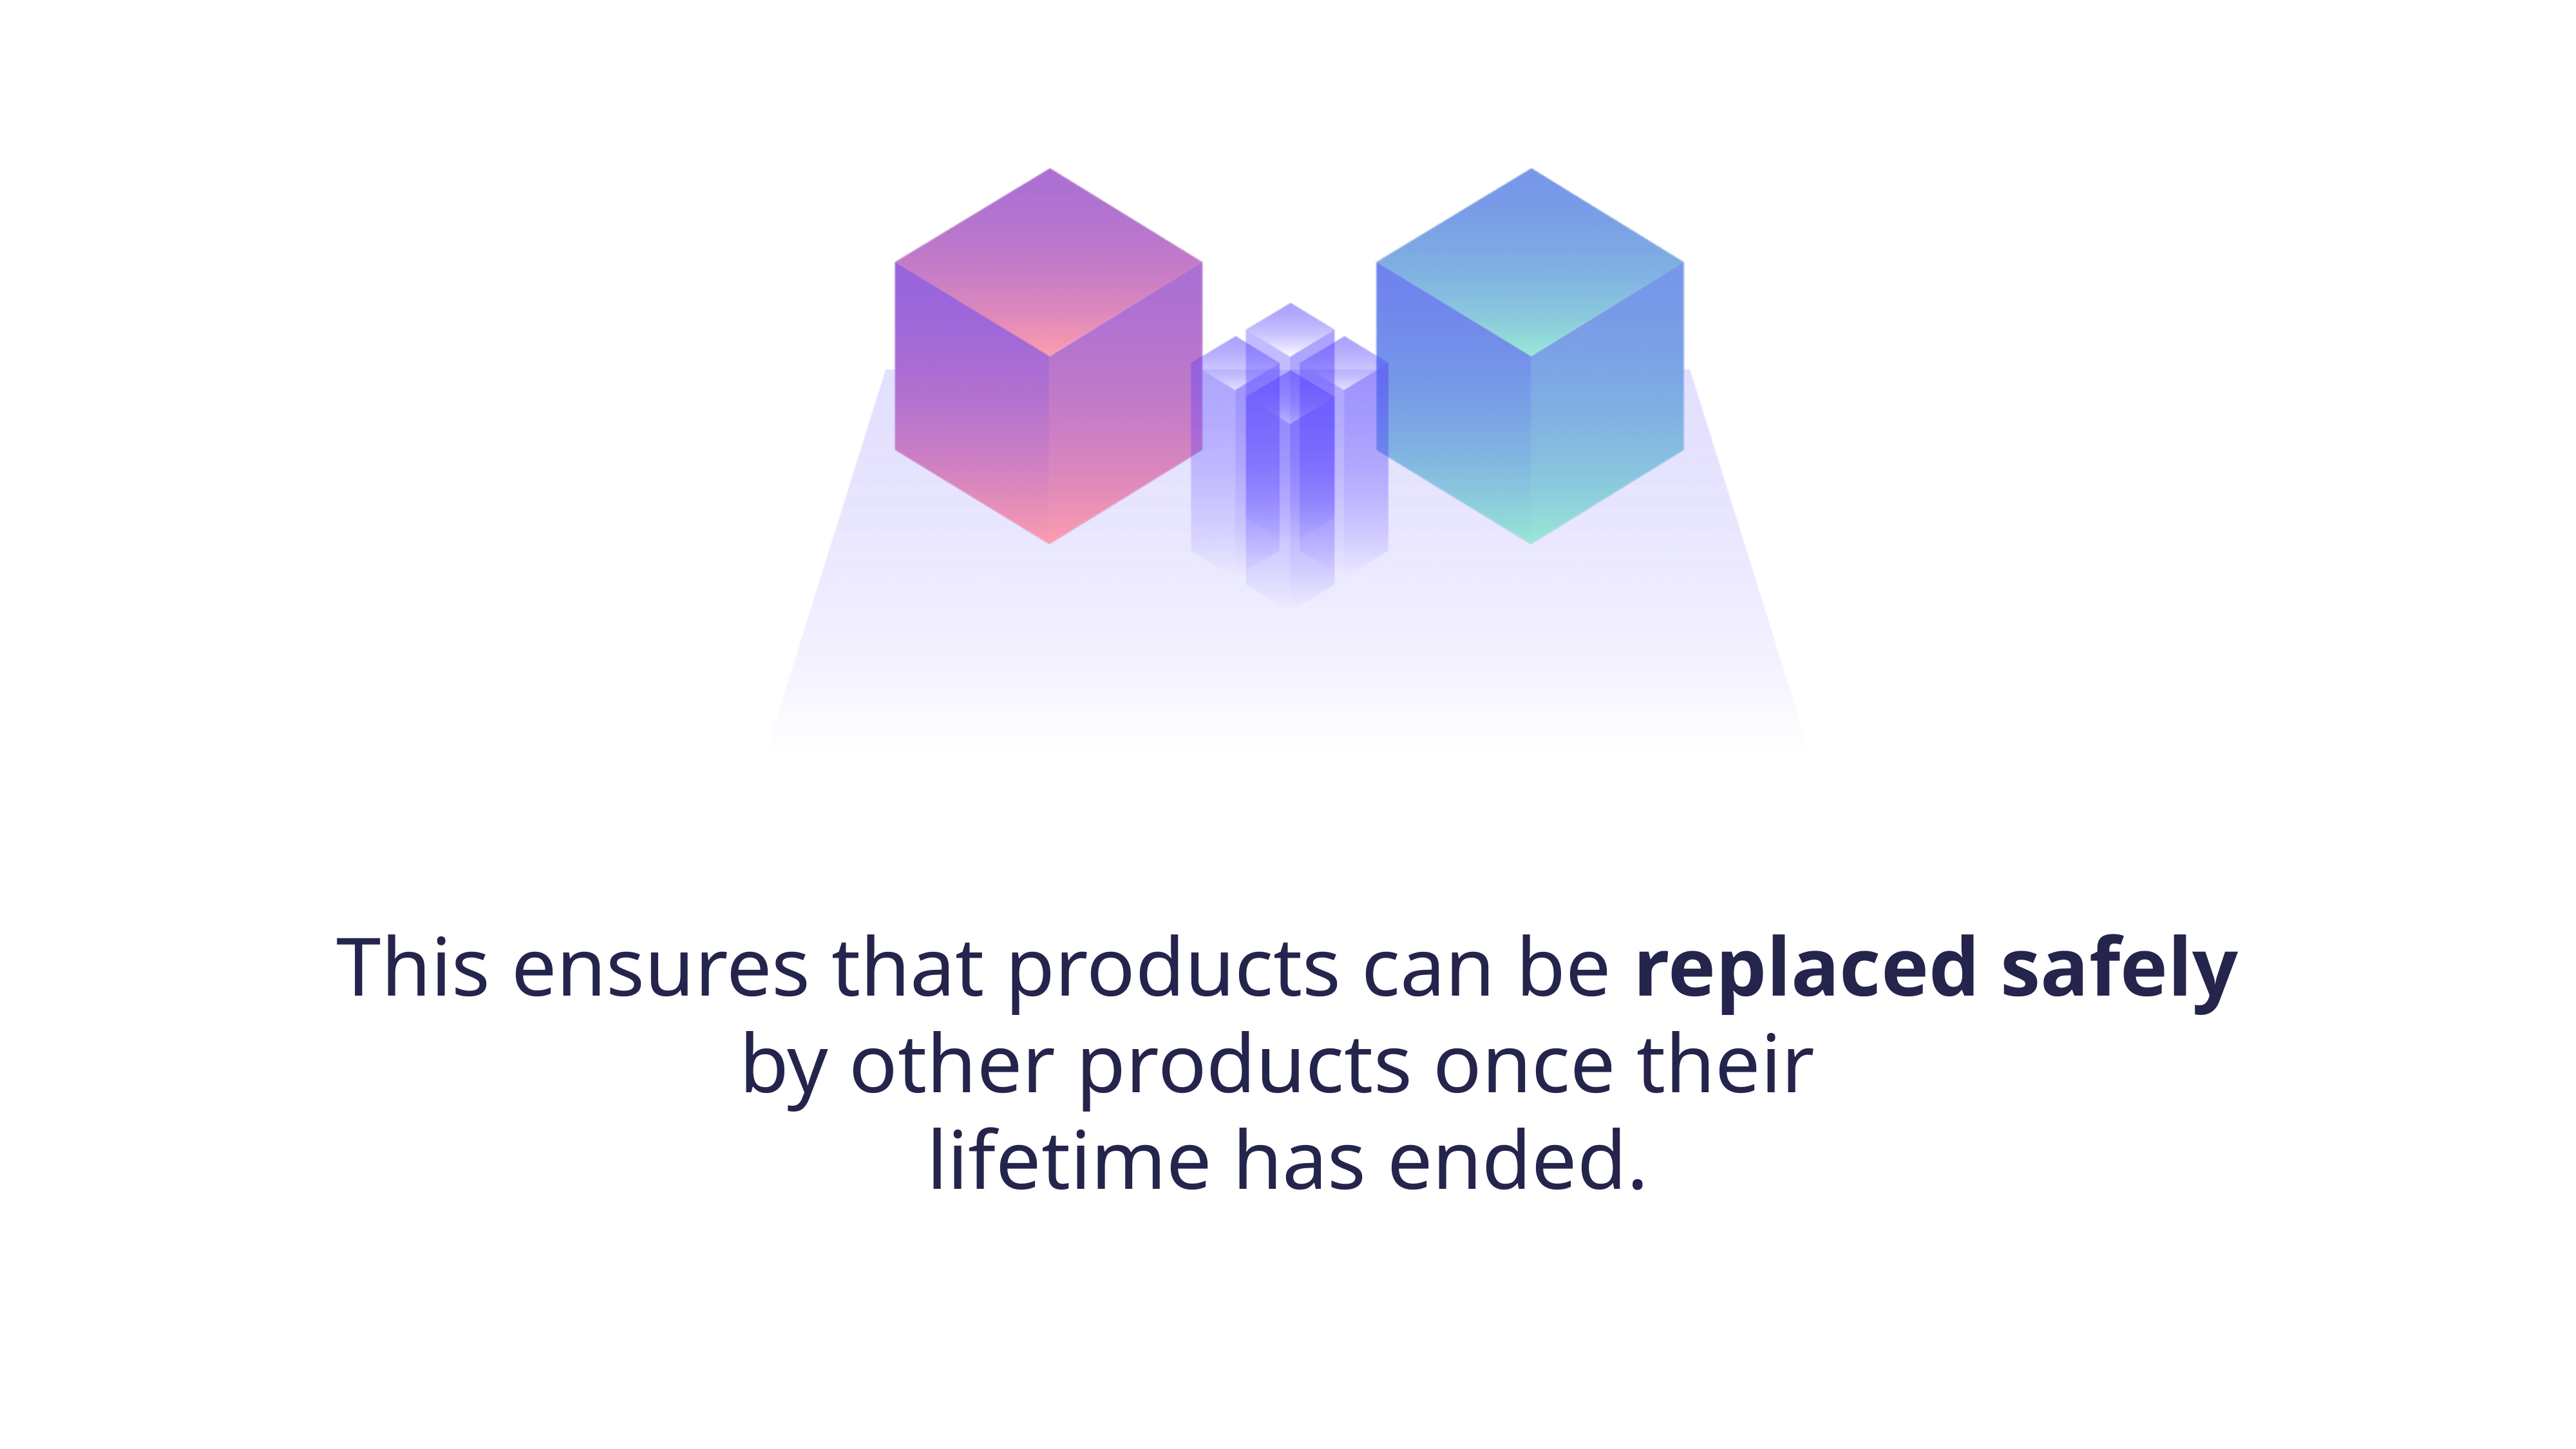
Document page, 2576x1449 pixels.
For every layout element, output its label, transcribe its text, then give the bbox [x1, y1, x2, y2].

text_box This ensures that products can be replaced safely by other products once their lifetime has ended. [301, 775, 2275, 1345]
picture [766, 168, 1810, 753]
